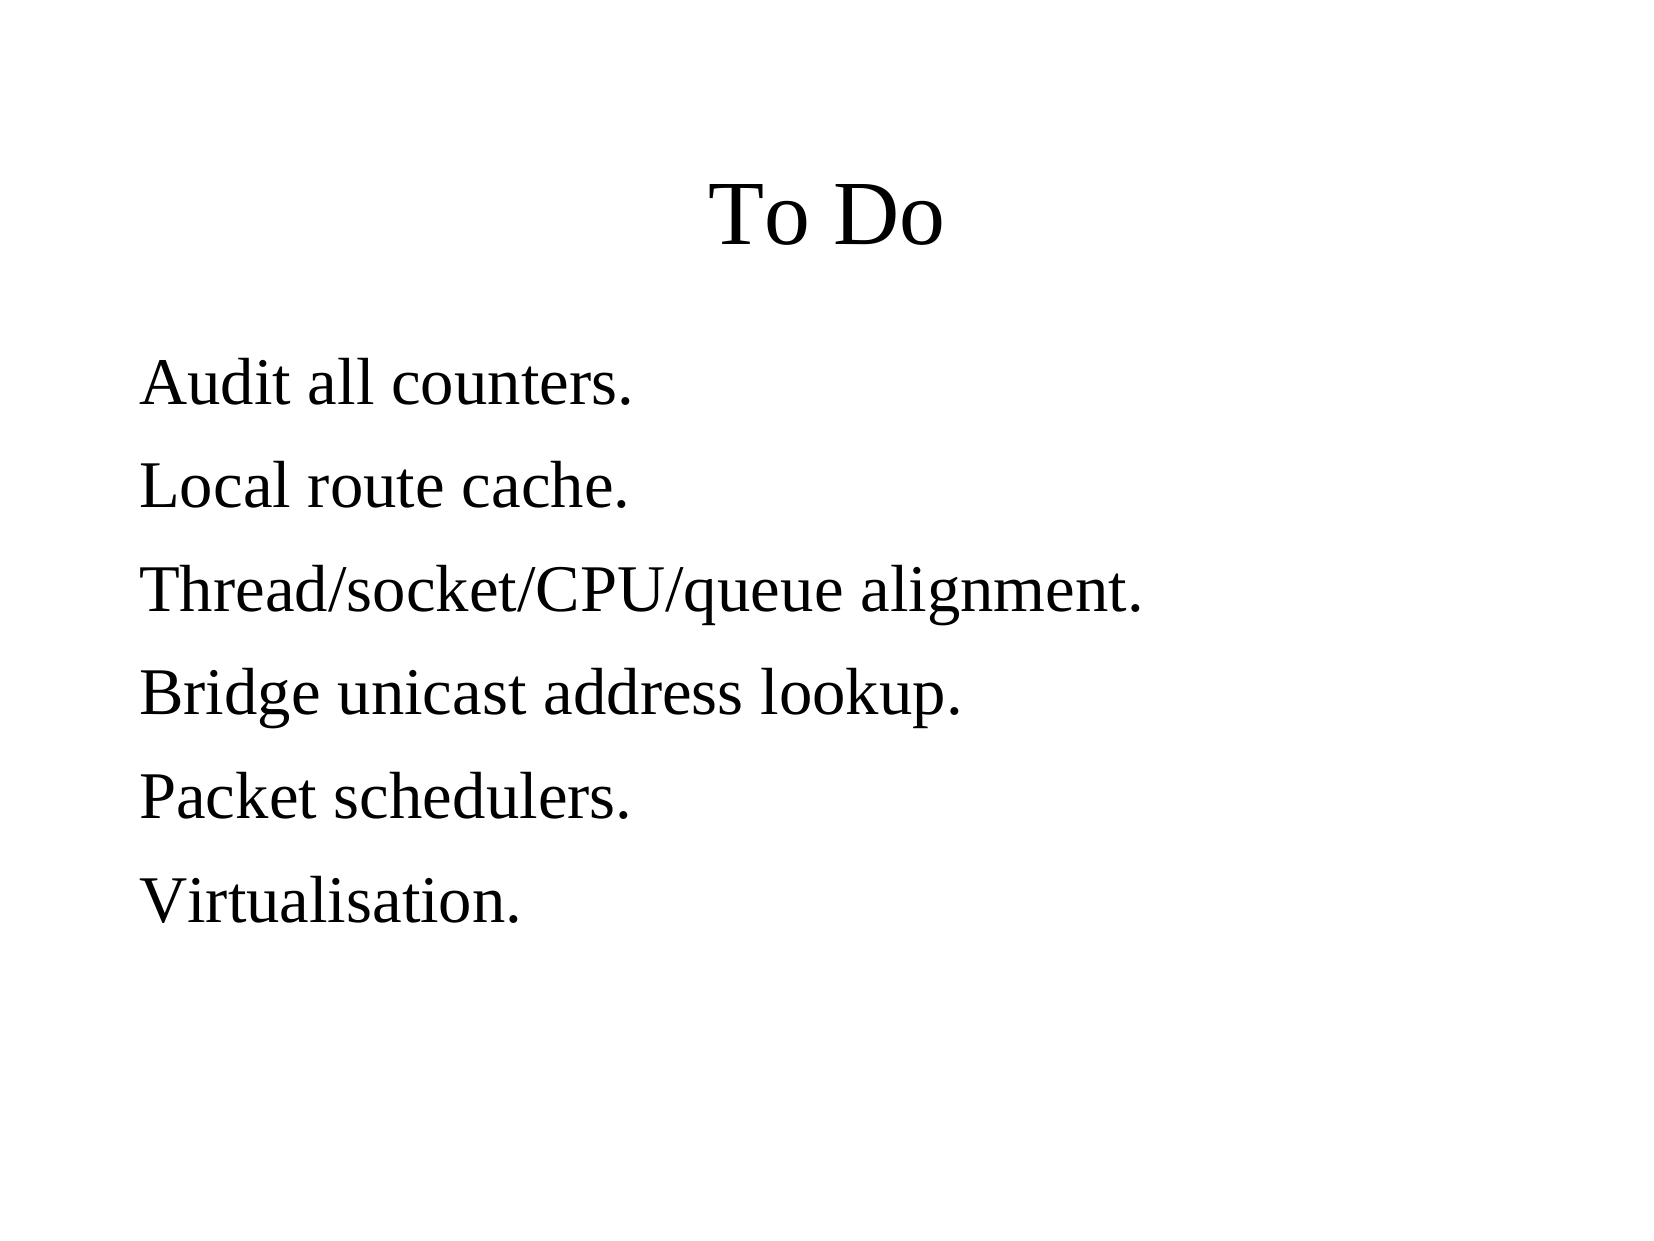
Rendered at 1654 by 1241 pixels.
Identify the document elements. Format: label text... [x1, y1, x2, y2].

title To Do [121, 110, 1534, 318]
list Audit all counters. Local route cache. Thread/socket/CPU/queue alignment. Bridge unicast address lookup. Packet schedulers. Virtualisation. [121, 344, 1534, 1127]
